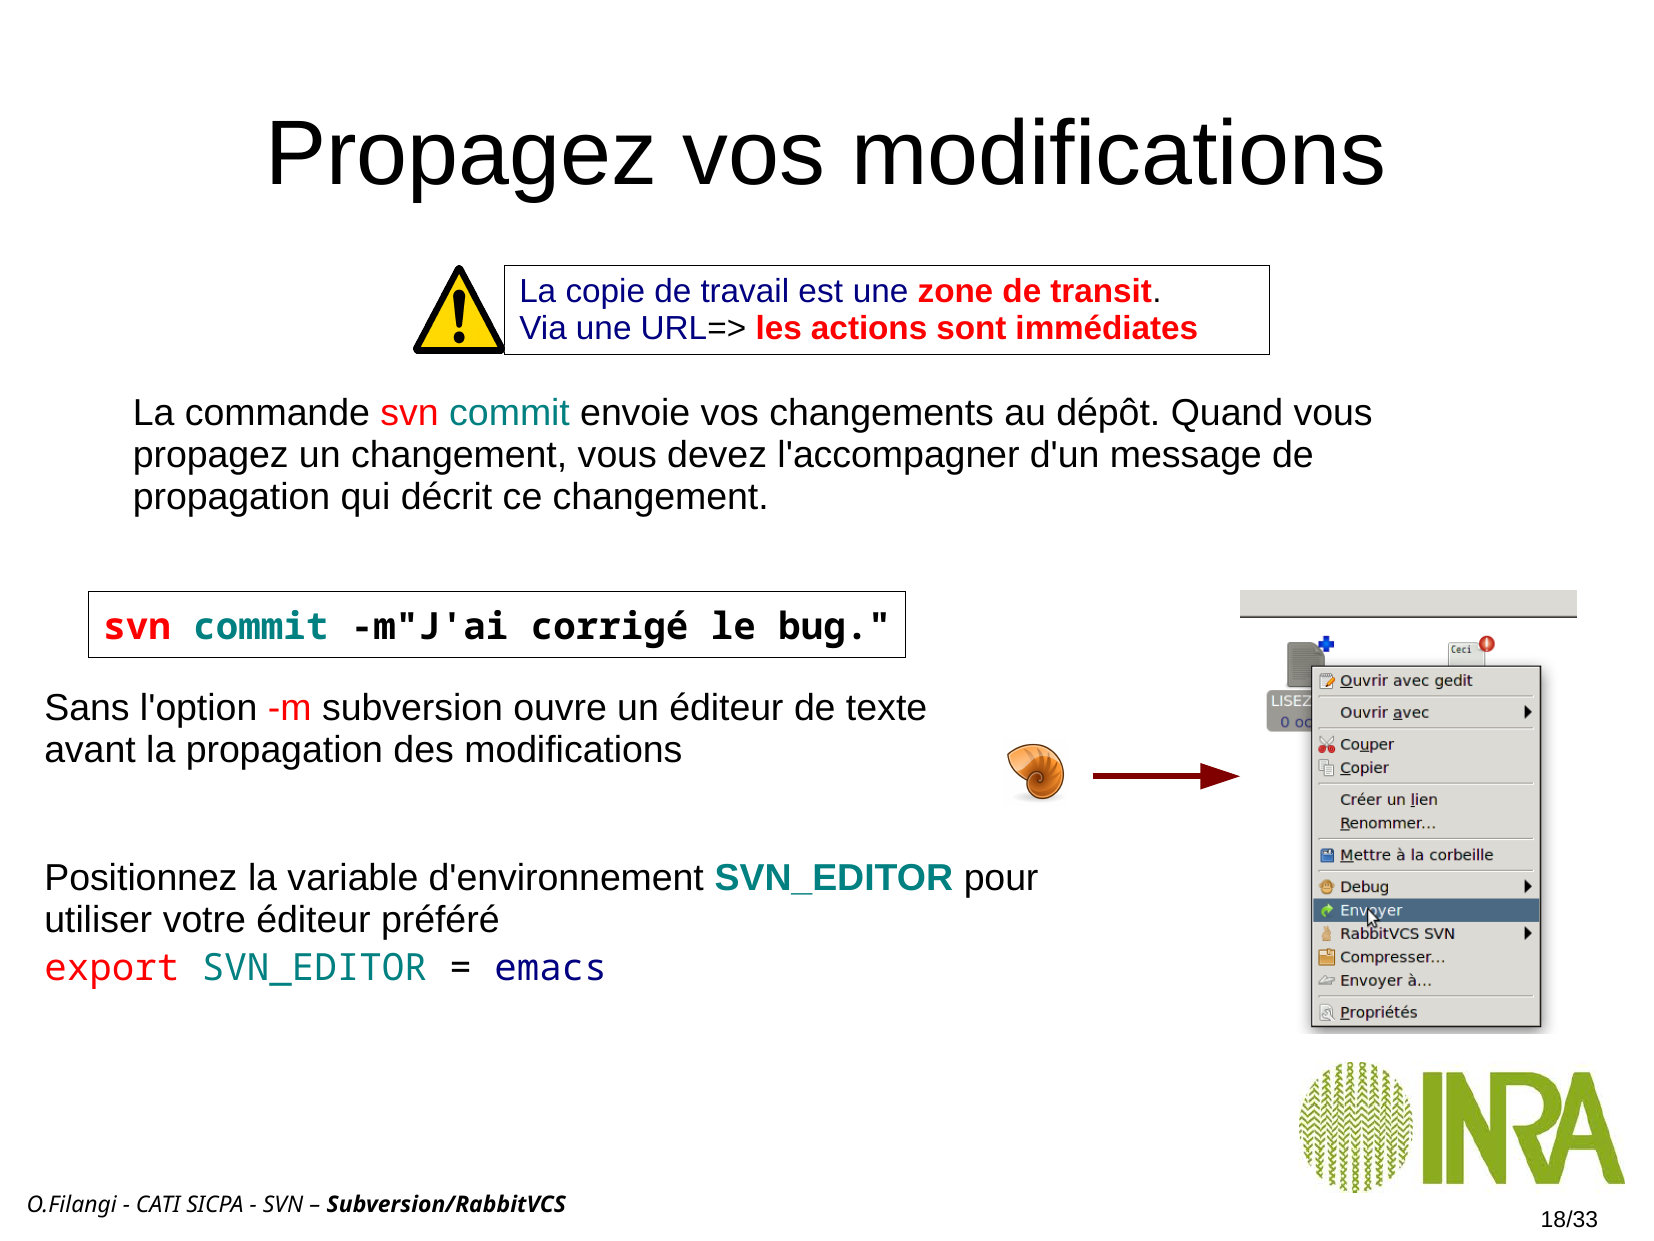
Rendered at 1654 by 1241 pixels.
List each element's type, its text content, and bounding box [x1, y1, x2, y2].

text_box Sans l'option -m subversion ouvre un éditeur de texte avant la propagation des modifications [29, 679, 975, 798]
picture [1299, 1062, 1625, 1193]
text_box Positionnez la variable d'environnement SVN_EDITOR pour utiliser votre éditeur préféré export SVN_EDITOR = emacs [29, 849, 1123, 1034]
text_box La copie de travail est une zone de transit. Via une URL=> les actions sont immédiates [505, 265, 1270, 355]
text_box O.Filangi - CATI SICPA - SVN – Subversion/RabbitVCS [5, 1181, 611, 1227]
picture [1240, 590, 1577, 1034]
picture [413, 265, 505, 355]
text_box La commande svn commit envoie vos changements au dépôt. Quand vous propagez un changement, vous devez l'accompagner d'un message de propagation qui décrit ce changement. [118, 383, 1506, 525]
text_box 23/34 [1525, 1199, 1654, 1241]
picture [1003, 738, 1068, 806]
text_box svn commit -m"J'ai corrigé le bug." [88, 591, 906, 650]
text_box [226, 468, 256, 539]
title Propagez vos modifications [82, 49, 1571, 257]
